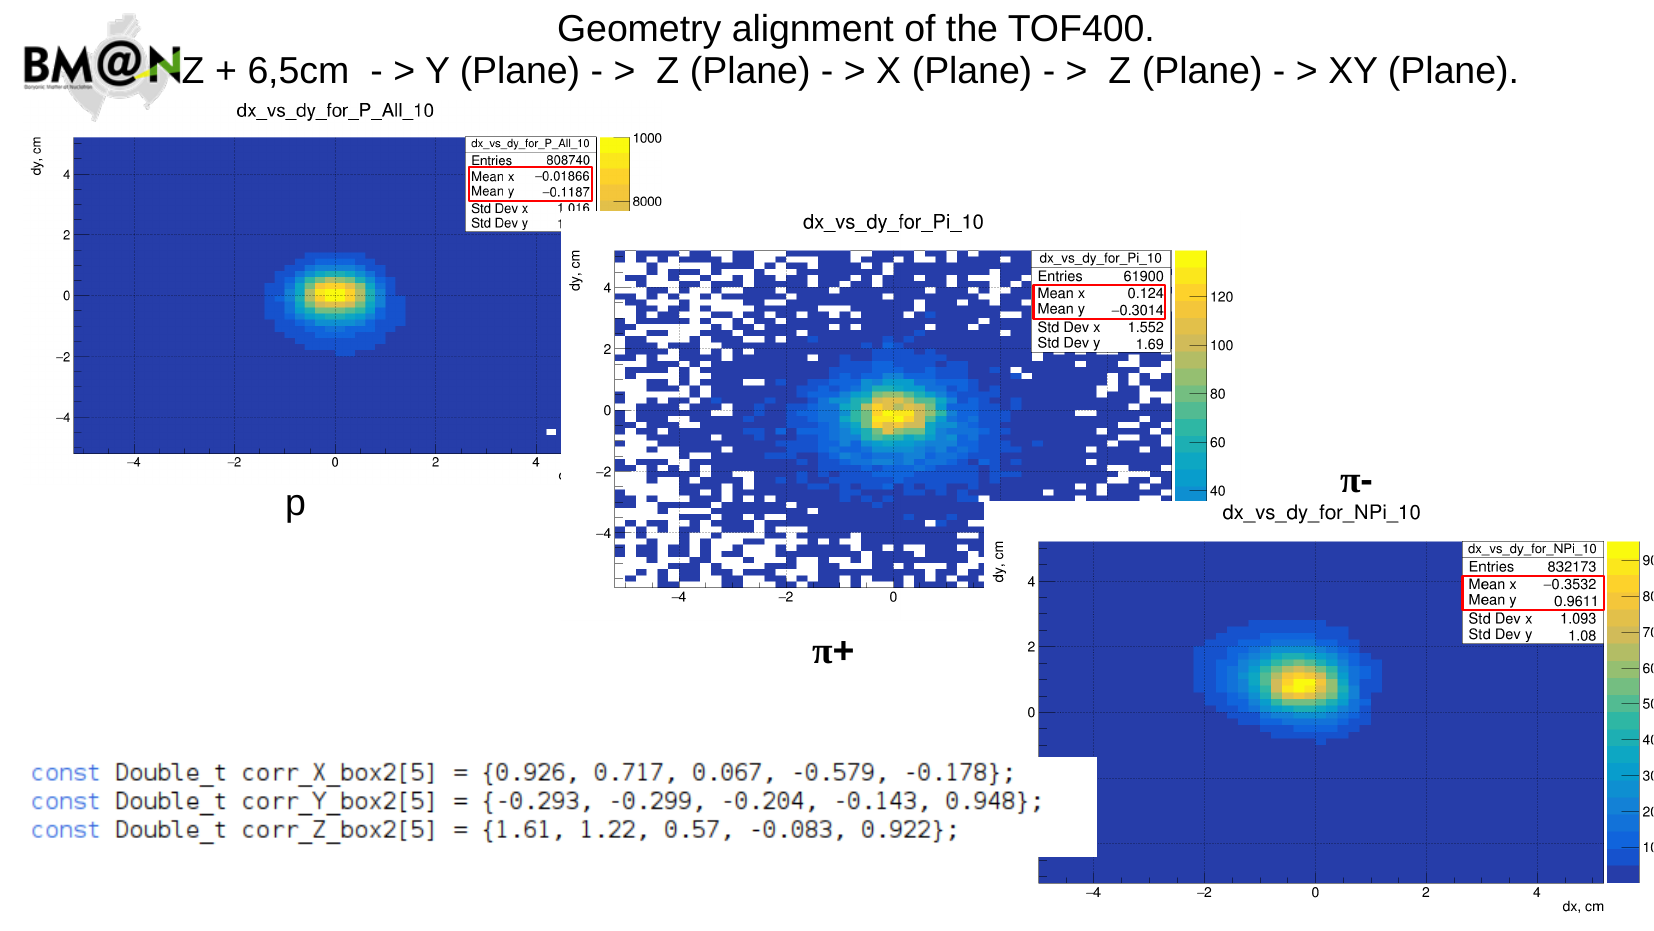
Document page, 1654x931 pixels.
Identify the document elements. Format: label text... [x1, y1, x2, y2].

text_box Geometry alignment of the TOF400. Z + 6,5cm - > Y (Plane) - > Z (Plane) - > X (Plane) - > Z (Plane) - > XY (Plane). [118, 0, 1595, 141]
picture [0, 0, 1654, 917]
text_box π- [1325, 451, 1388, 508]
text_box p [270, 473, 321, 531]
text_box π+ [797, 622, 870, 680]
